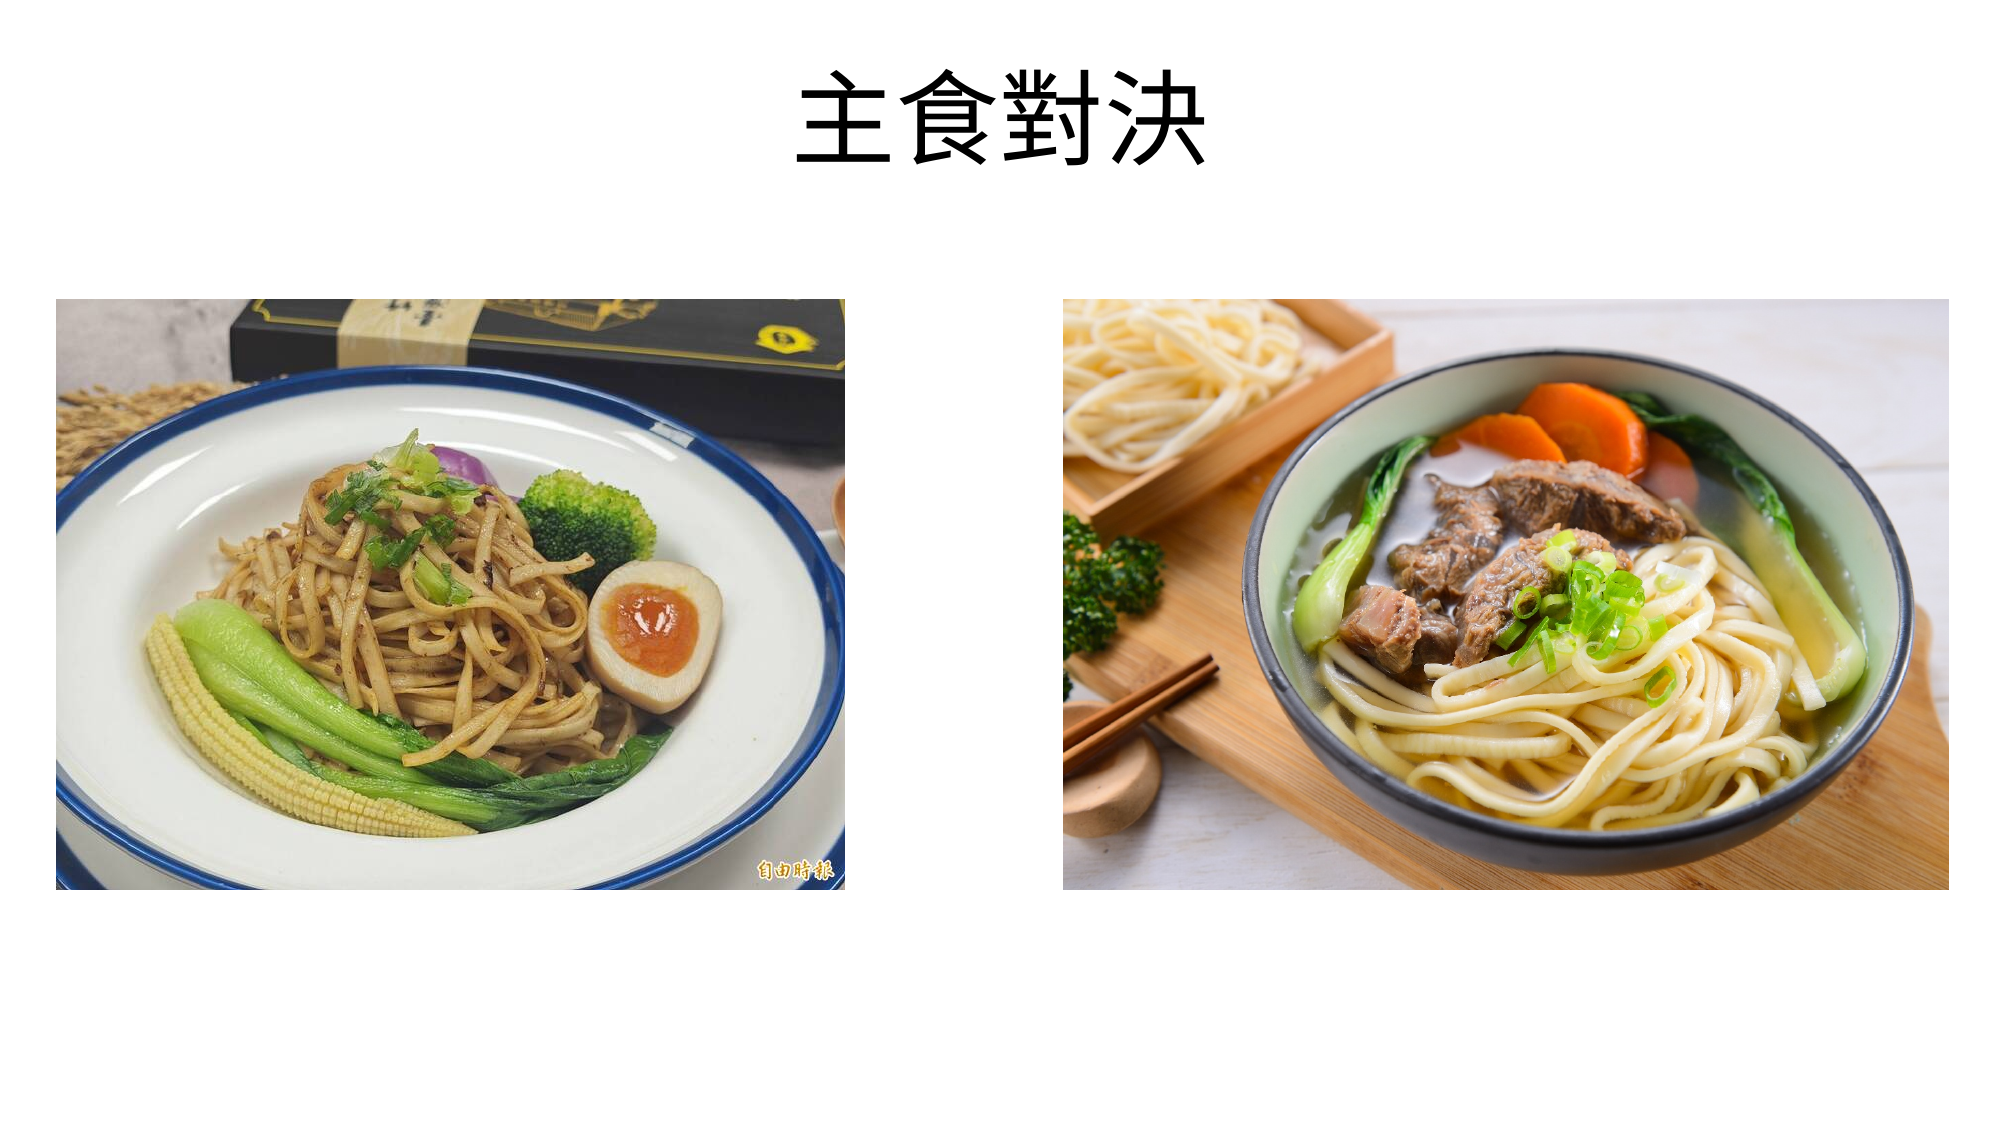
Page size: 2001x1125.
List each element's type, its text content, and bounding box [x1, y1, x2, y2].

picture [1063, 299, 1949, 890]
title 主食對決 [137, 59, 1863, 278]
picture [56, 299, 845, 890]
